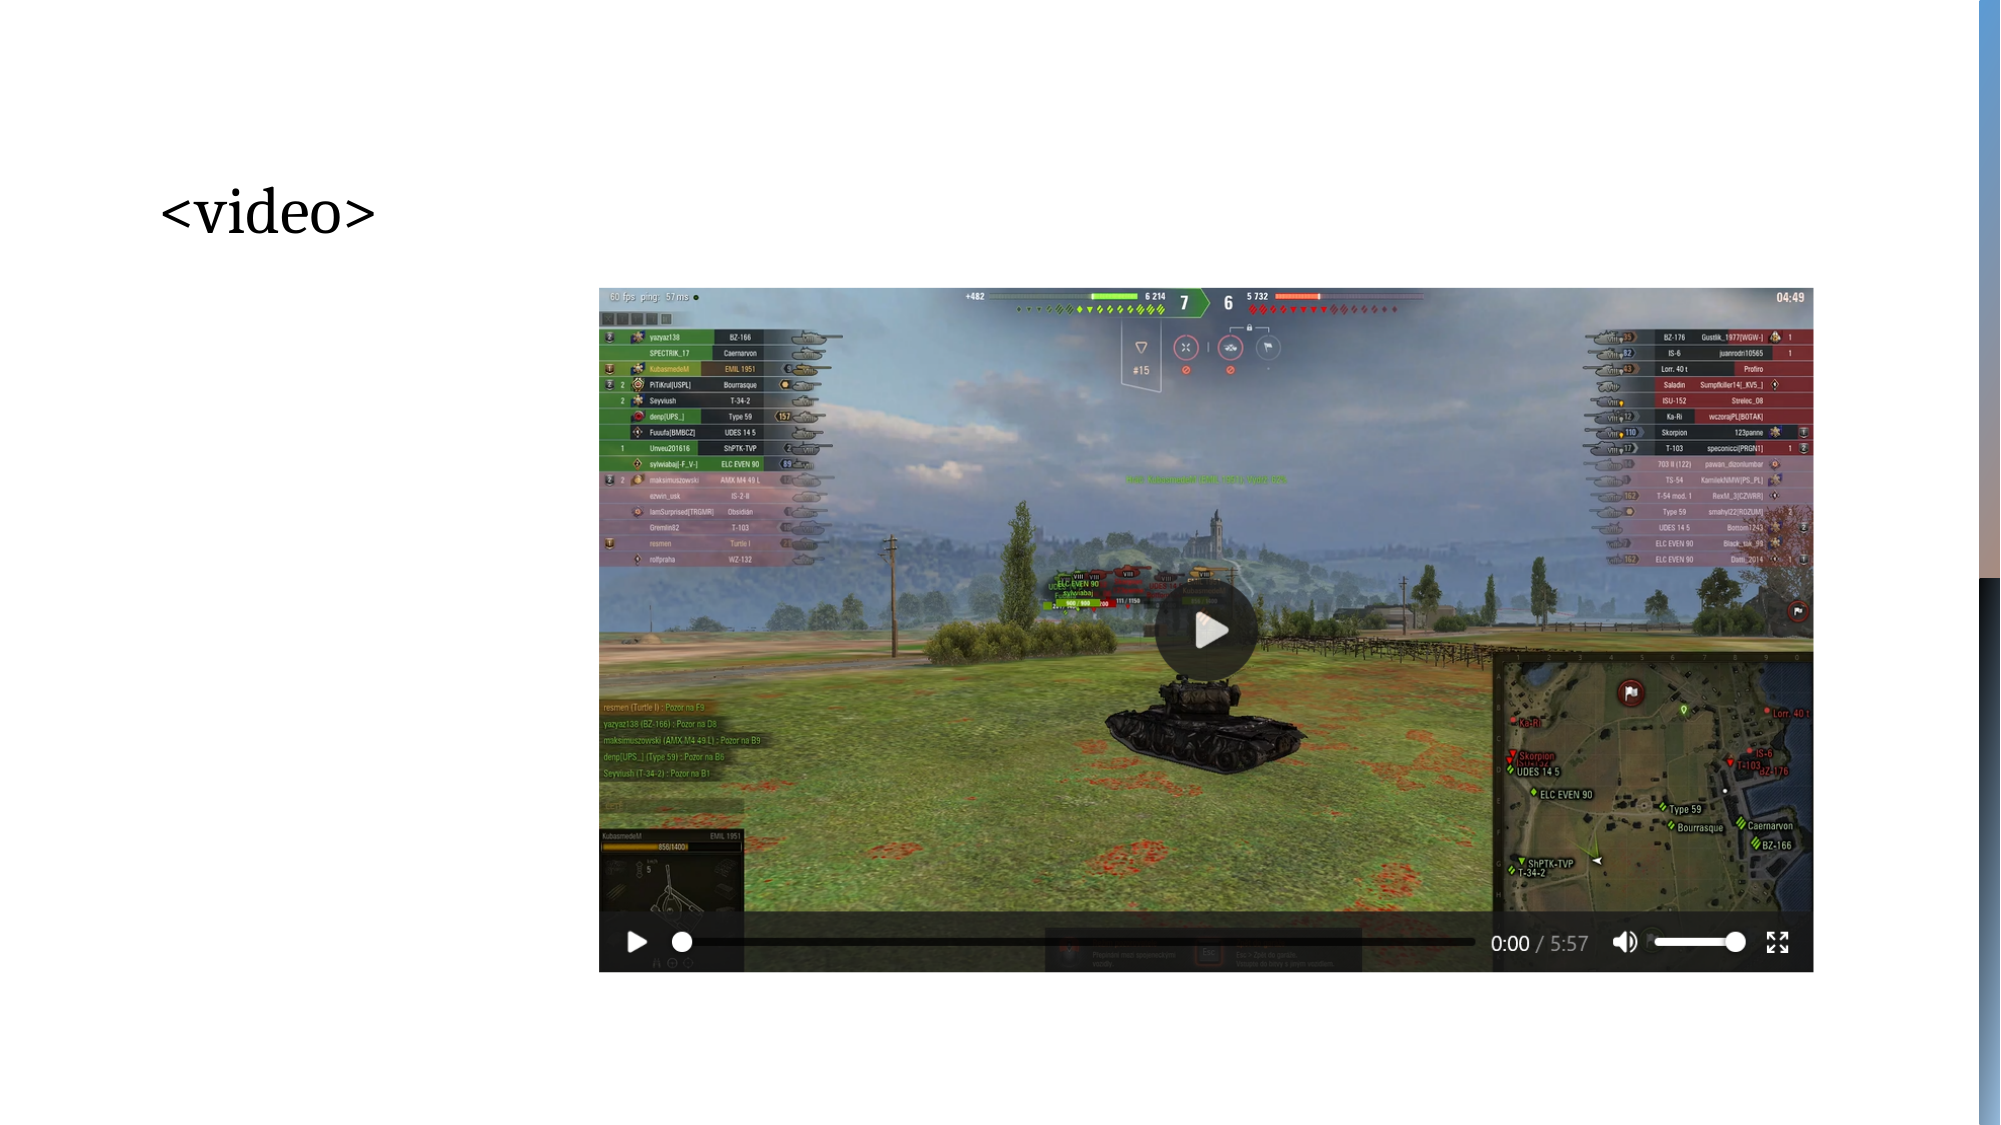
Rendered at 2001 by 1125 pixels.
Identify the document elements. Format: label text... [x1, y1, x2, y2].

picture [590, 226, 1941, 1098]
text_box [1980, 0, 2000, 1125]
title <video> [143, 0, 711, 256]
